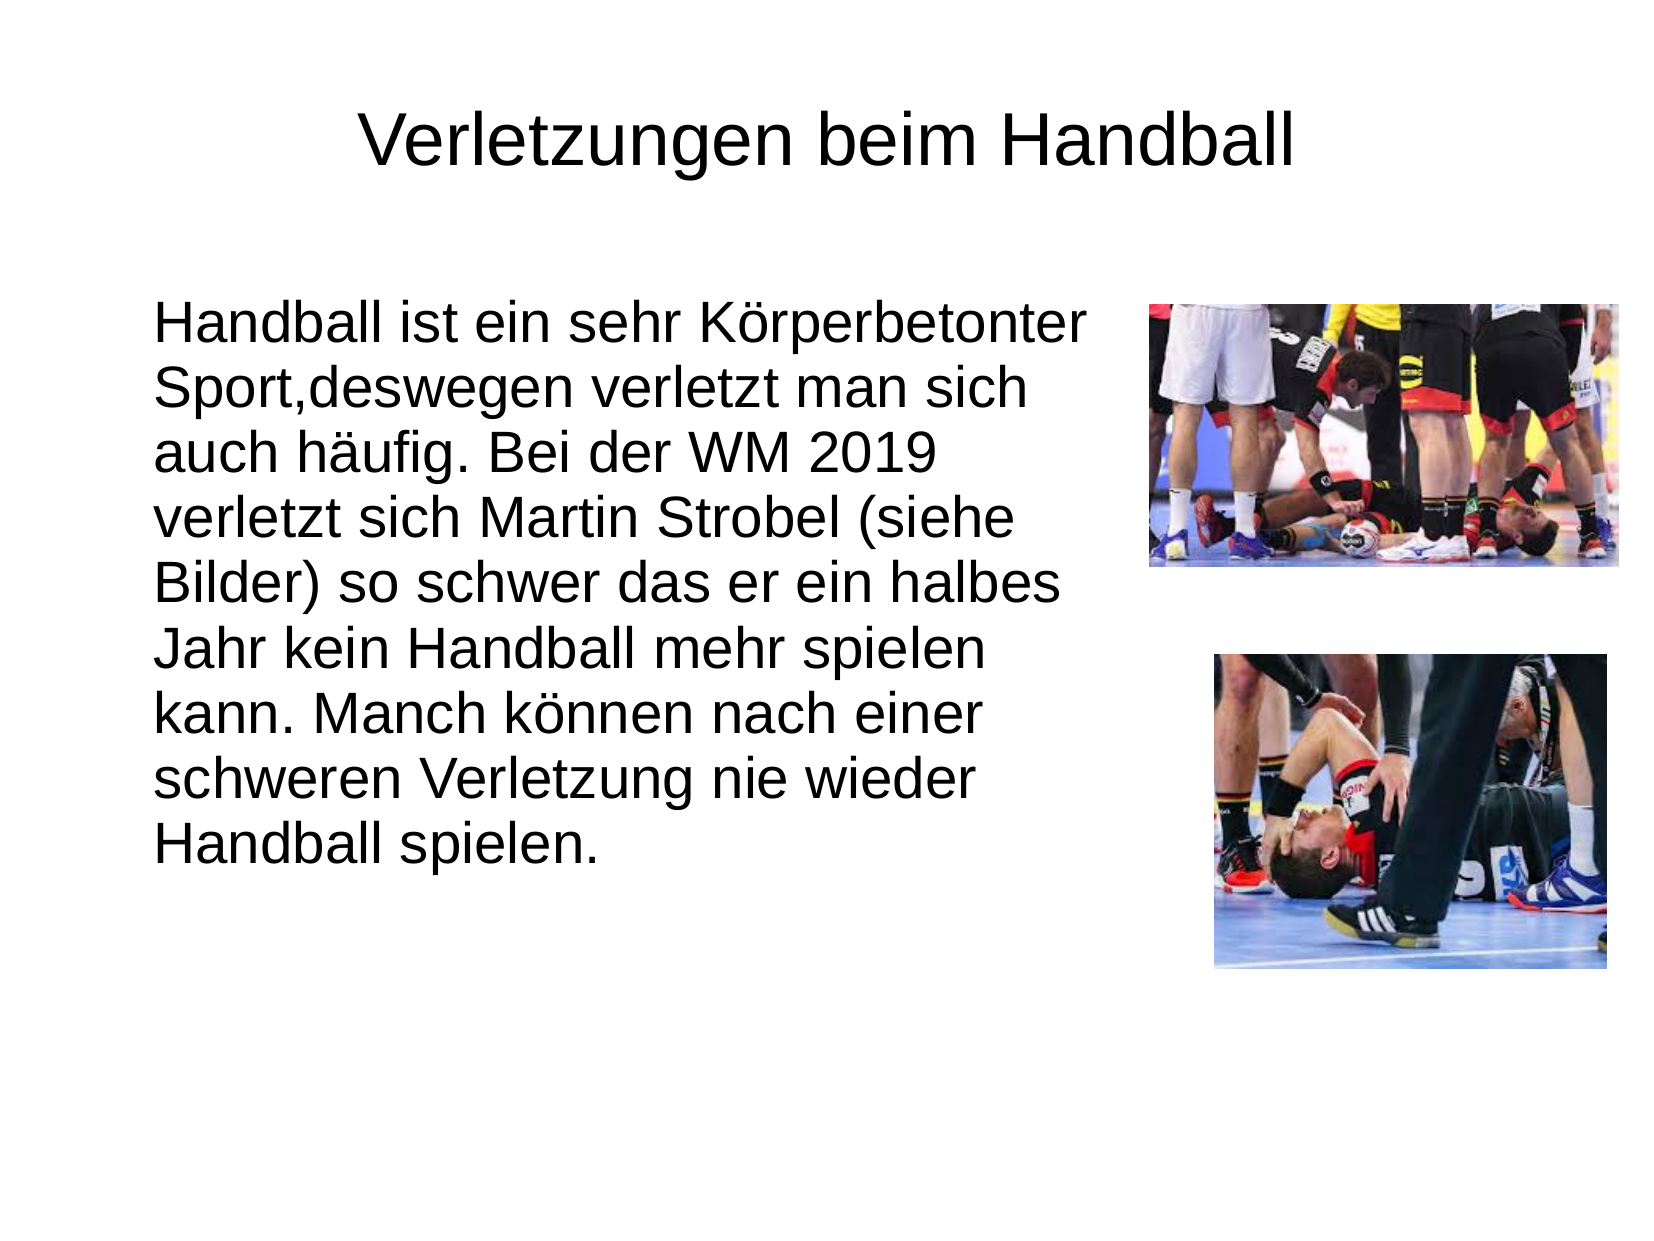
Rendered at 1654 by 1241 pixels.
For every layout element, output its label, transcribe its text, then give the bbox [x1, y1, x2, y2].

title Verletzungen beim Handball [82, 35, 1571, 243]
list Handball ist ein sehr Körperbetonter Sport,deswegen verletzt man sich auch häufig. Bei der WM 2019 verletzt sich Martin Strobel (siehe Bilder) so schwer das er ein halbes Jahr kein Handball mehr spielen kann. Manch können nach einer schweren Verletzung nie wieder Handball spielen. [82, 290, 1099, 1010]
picture [1149, 304, 1619, 567]
picture [1214, 654, 1607, 969]
